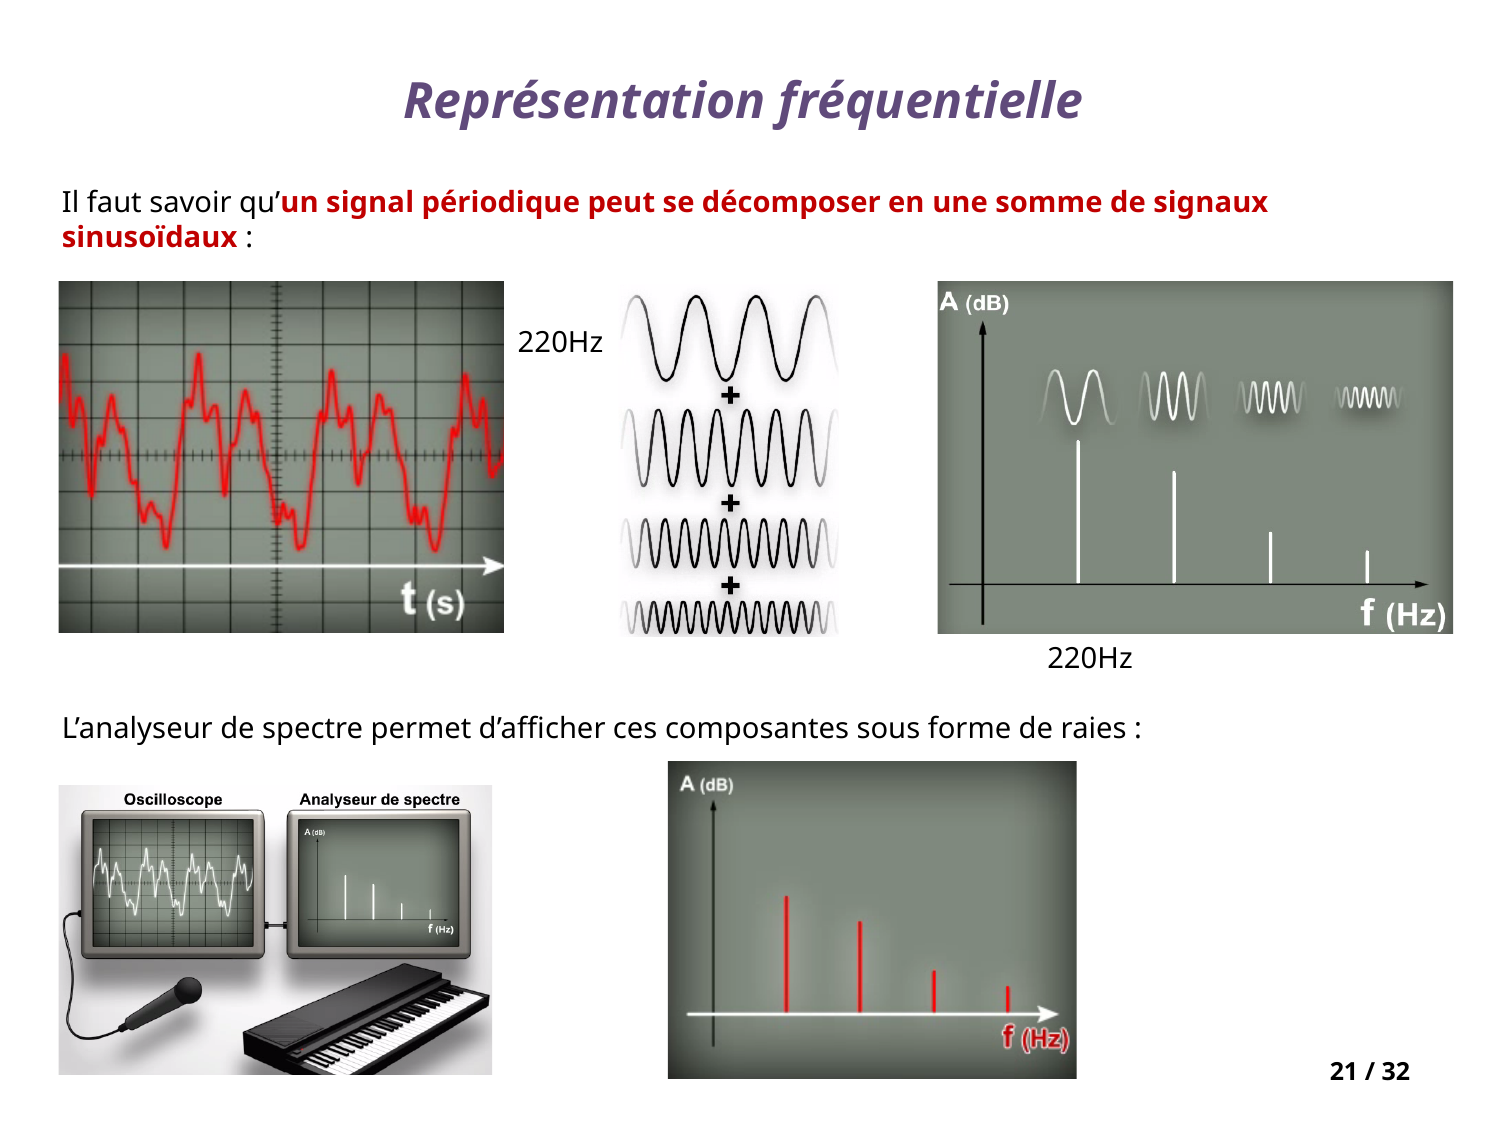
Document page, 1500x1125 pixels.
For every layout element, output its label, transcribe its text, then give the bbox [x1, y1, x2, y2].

picture [667, 761, 1077, 1079]
picture [937, 281, 1454, 634]
picture [58, 785, 493, 1075]
slide_number <numéro> / 32 [1074, 1042, 1425, 1103]
picture [618, 284, 839, 637]
title Représentation fréquentielle [75, 45, 1425, 153]
list Il faut savoir qu’un signal périodique peut se décomposer en une somme de signaux sinusoïdaux : 220Hz 220Hz L’analyseur de spectre permet d’afficher ces composantes sous forme de raies : [46, 175, 1454, 1079]
picture [58, 281, 504, 633]
